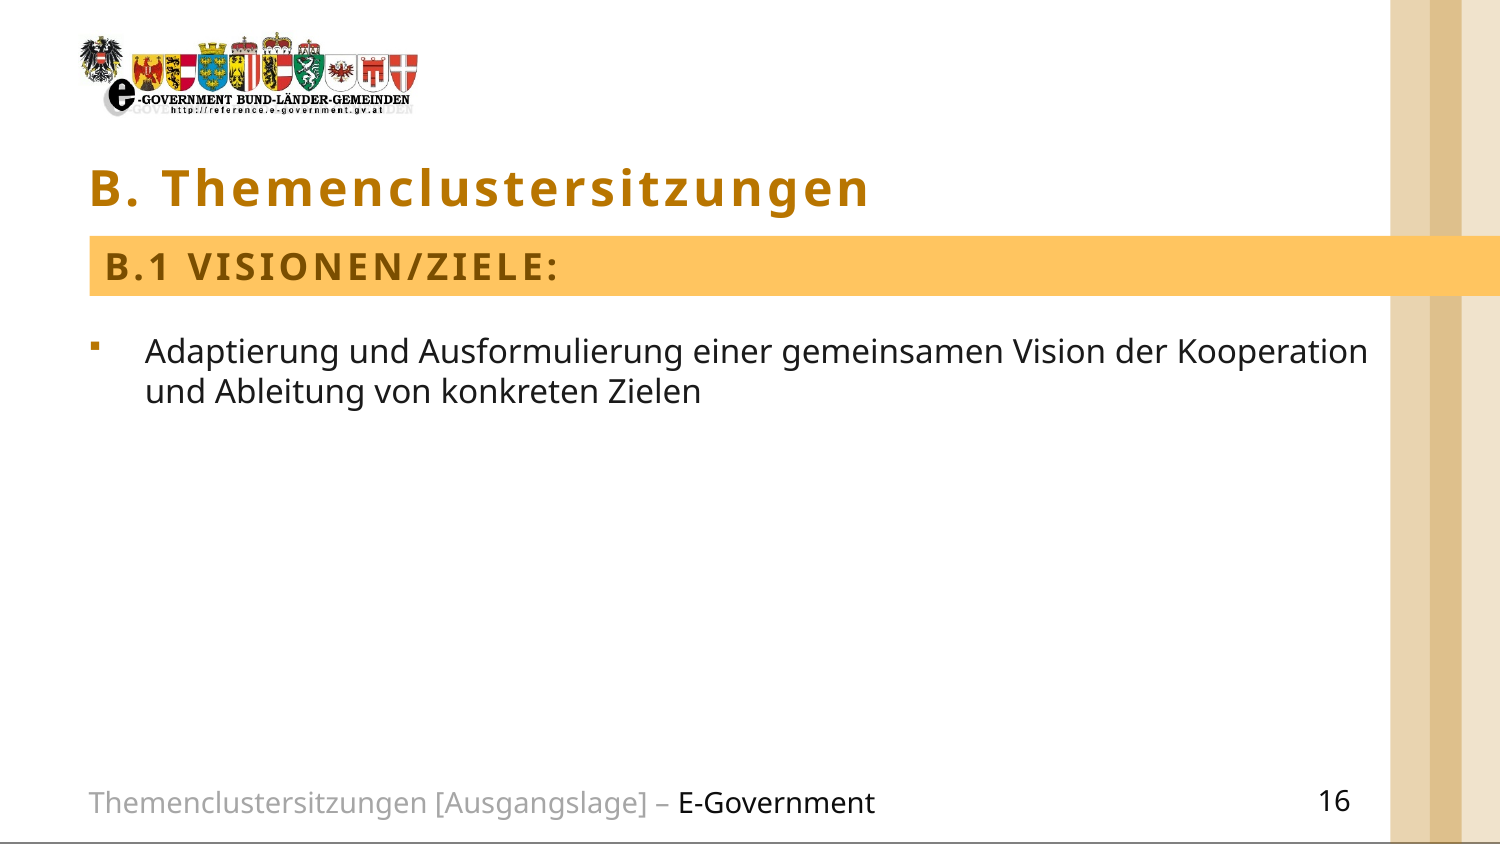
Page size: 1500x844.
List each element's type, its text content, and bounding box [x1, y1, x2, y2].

list Adaptierung und Ausformulierung einer gemeinsamen Vision der Kooperation und Ableitung von konkreten Zielen [88, 330, 1398, 753]
picture [0, 0, 1390, 842]
footer Themenclustersitzungen [Ausgangslage] – E-Government [88, 785, 1217, 819]
slide_number <number> [1217, 785, 1351, 819]
text_box B.1 VISIONEN/ZIELE: [89, 235, 1500, 296]
title B. Themenclustersitzungen [88, 156, 1398, 259]
